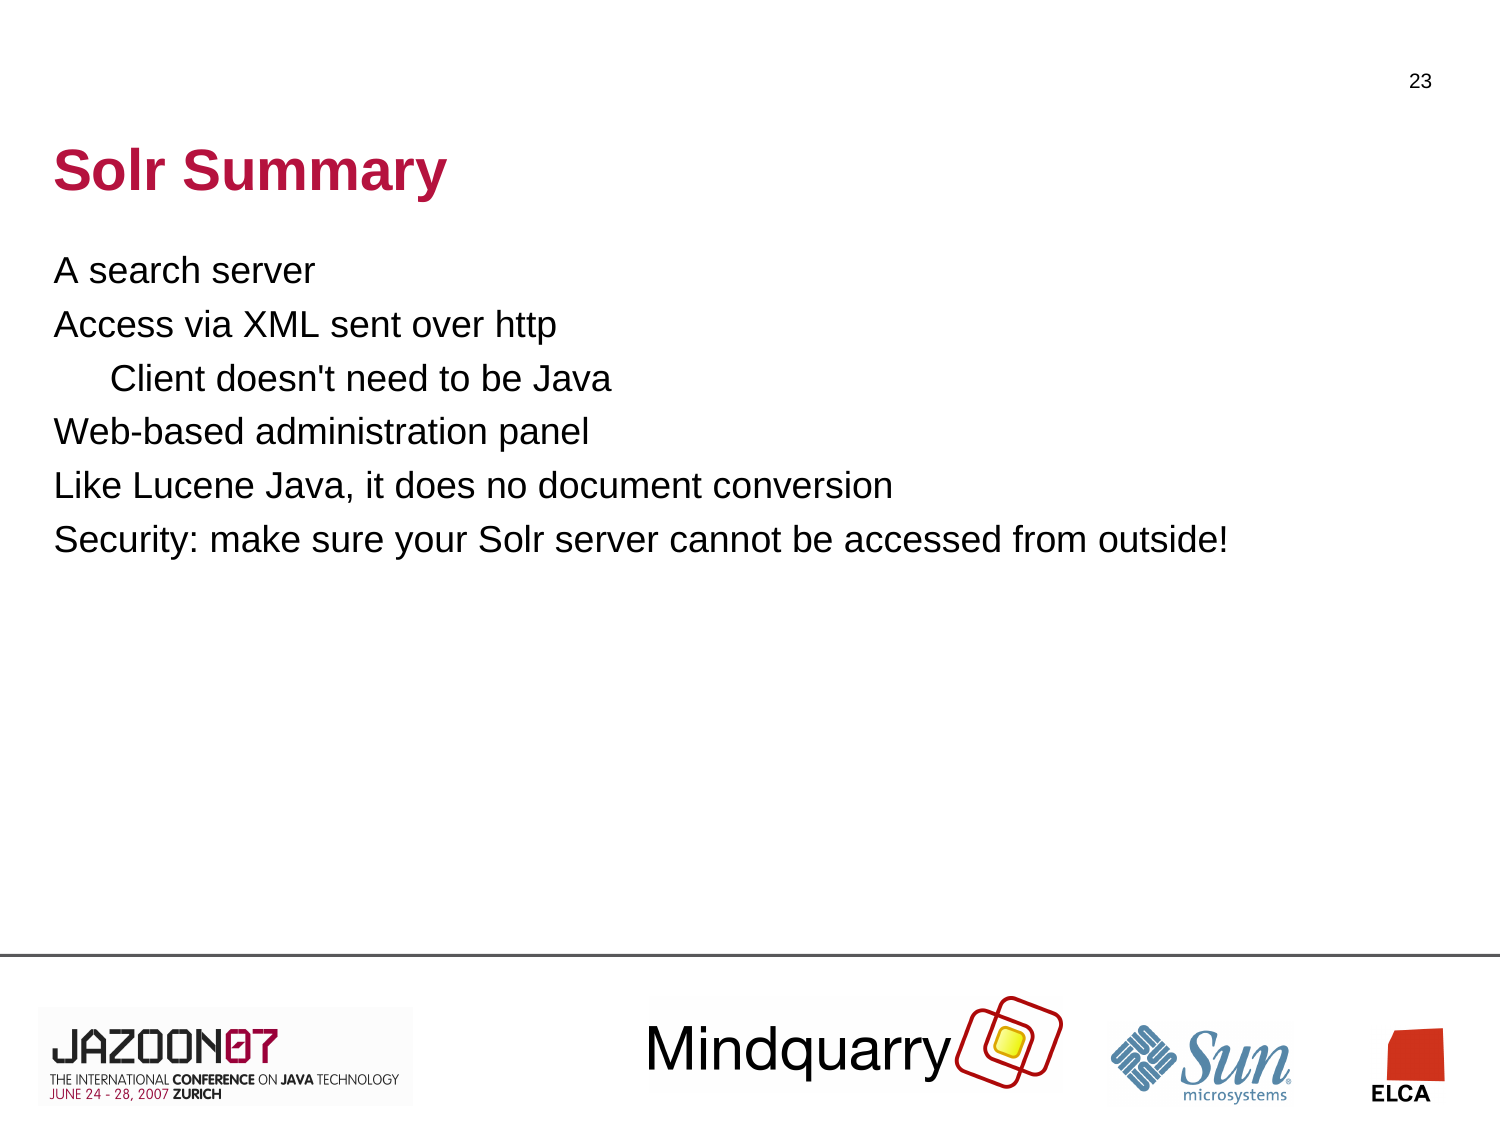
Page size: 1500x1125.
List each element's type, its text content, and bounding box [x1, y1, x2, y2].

picture [649, 996, 1063, 1093]
title Solr Summary [53, 119, 1447, 231]
picture [1370, 1025, 1446, 1105]
picture [38, 1007, 413, 1106]
picture [1107, 1021, 1294, 1107]
list A search server Access via XML sent over http Client doesn't need to be Java Web-based administration panel Like Lucene Java, it does no document conversion Security: make sure your Solr server cannot be accessed from outside! [53, 249, 1451, 561]
